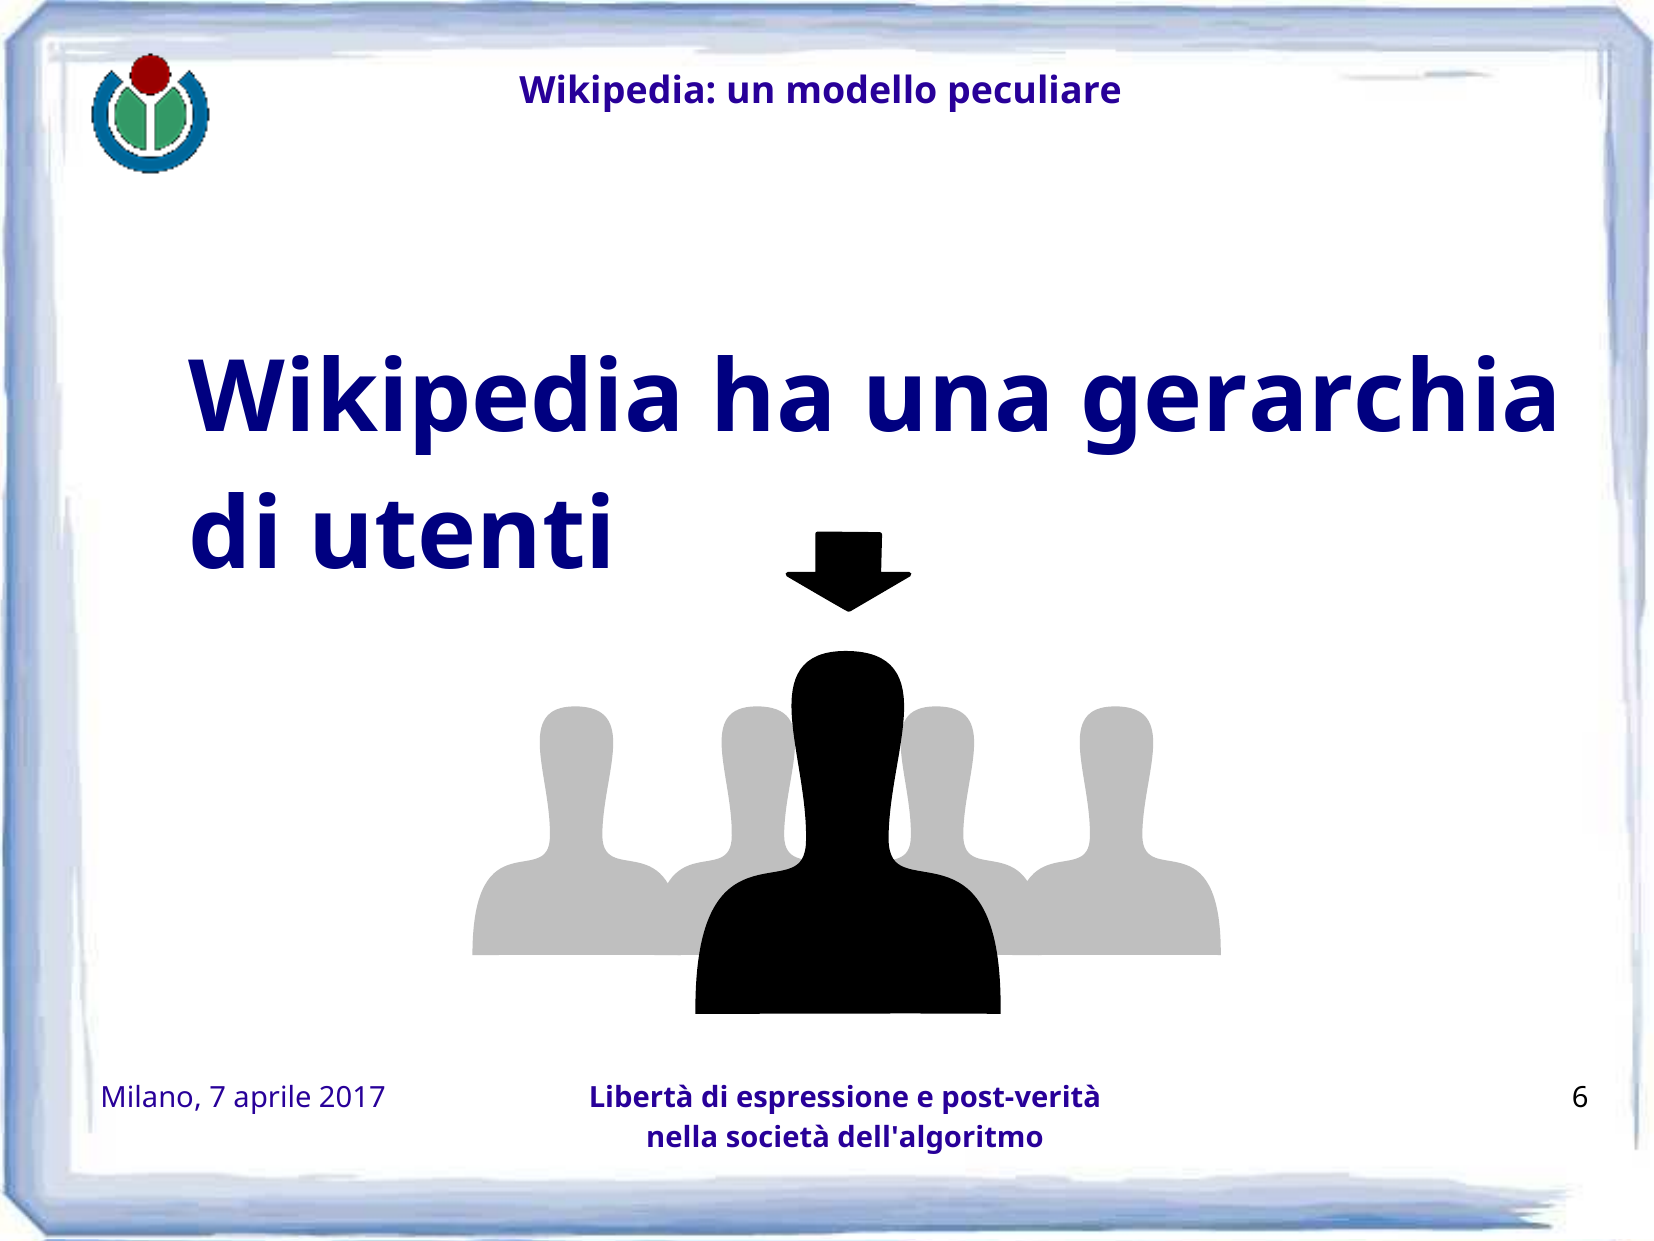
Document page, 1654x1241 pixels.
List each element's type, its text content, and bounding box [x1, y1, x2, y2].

picture [0, 0, 1654, 1241]
list Wikipedia ha una gerarchia di utenti [118, 324, 1571, 668]
title Wikipedia: un modello peculiare [76, 59, 1565, 119]
